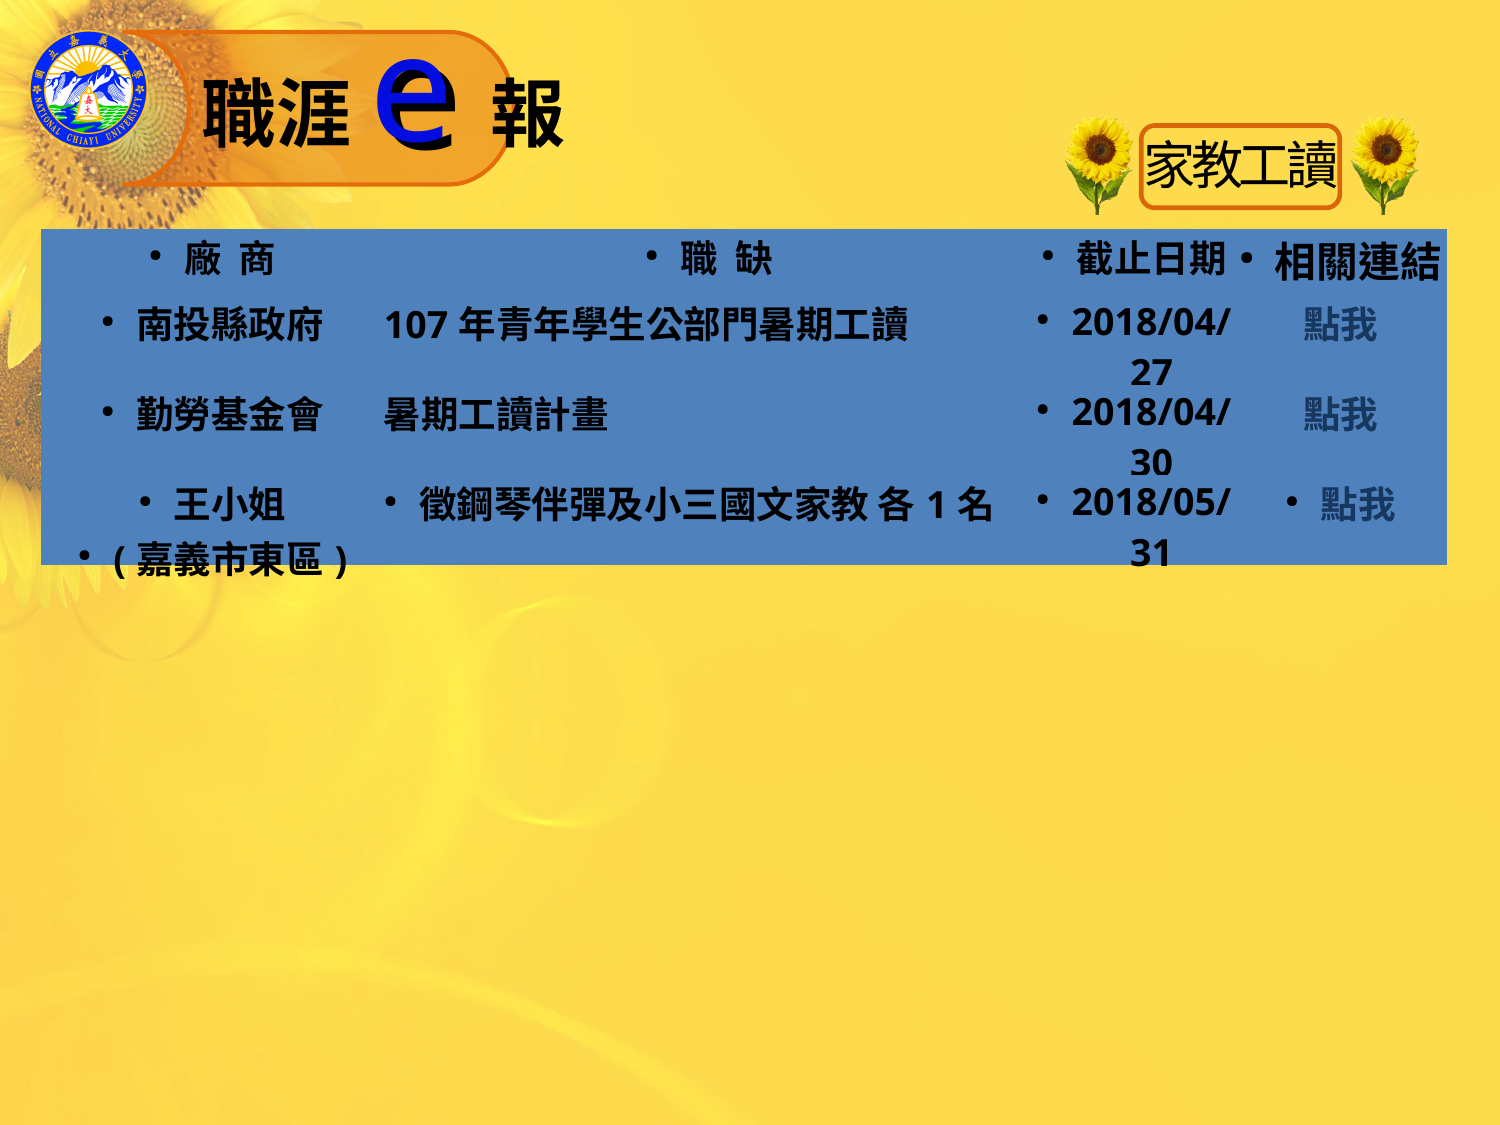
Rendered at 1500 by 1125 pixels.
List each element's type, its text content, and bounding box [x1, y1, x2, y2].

text_box [123, 130, 469, 185]
picture [1047, 113, 1148, 215]
picture [1333, 113, 1434, 215]
table_header 截止日期 [1034, 229, 1234, 295]
text_box 家教工讀 [1148, 124, 1333, 204]
picture [29, 30, 148, 150]
table_cell 點我 [1234, 475, 1447, 565]
table_cell 107年青年學生公部門暑期工讀 [384, 295, 1034, 385]
table_cell 2018/04/30 [1034, 385, 1234, 475]
table_cell 暑期工讀計畫 [384, 385, 1034, 475]
table_cell 點我 [1234, 385, 1447, 475]
text_box 職涯e報 [186, 0, 609, 181]
table_cell 王小姐 (嘉義市東區) [41, 475, 384, 565]
table_cell 南投縣政府 [41, 295, 384, 385]
table_header 廠 商 [41, 229, 384, 295]
table_cell 徵鋼琴伴彈及小三國文家教 各1名 [384, 475, 1034, 565]
table_cell 勤勞基金會 [41, 385, 384, 475]
table_cell 點我 [1234, 295, 1447, 385]
table_cell 2018/04/27 [1034, 295, 1234, 385]
text_box [123, 32, 186, 86]
table_header 相關連結 [1234, 229, 1447, 295]
table_header 職 缺 [384, 229, 1034, 295]
table_cell 2018/05/31 [1034, 475, 1234, 565]
